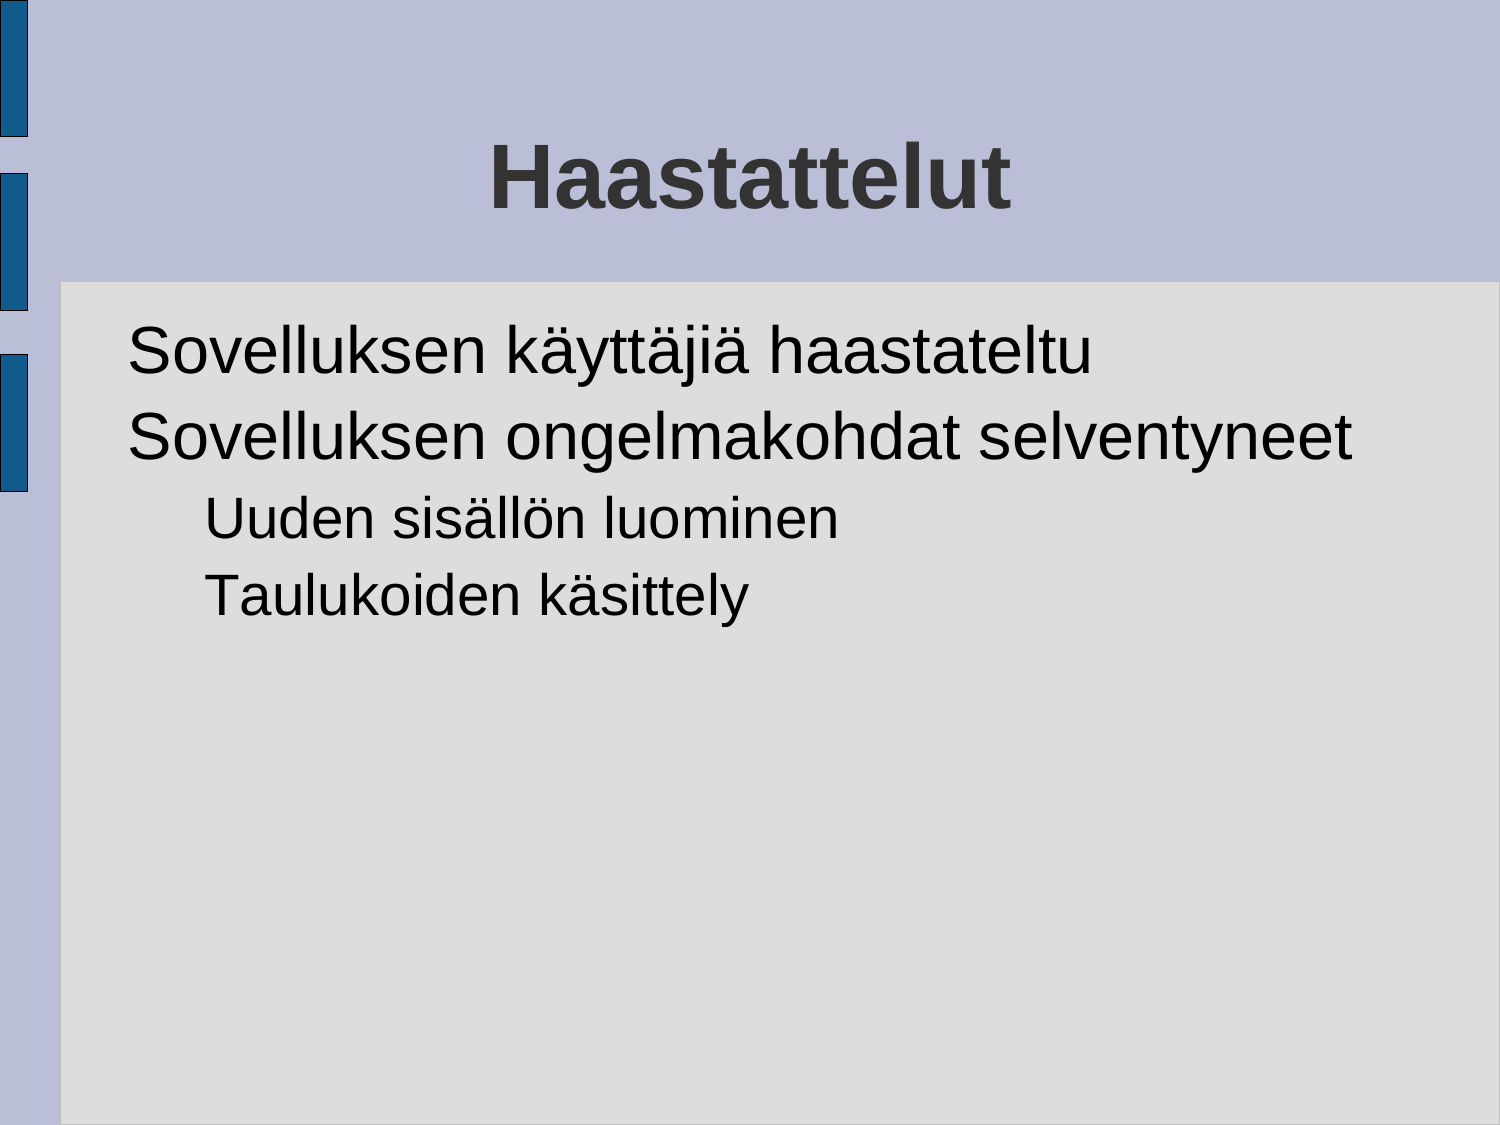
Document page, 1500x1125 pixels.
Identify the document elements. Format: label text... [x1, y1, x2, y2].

list Sovelluksen käyttäjiä haastateltu Sovelluksen ongelmakohdat selventyneet Uuden sisällön luominen Taulukoiden käsittely [110, 312, 1392, 1022]
title Haastattelut [110, 82, 1392, 271]
